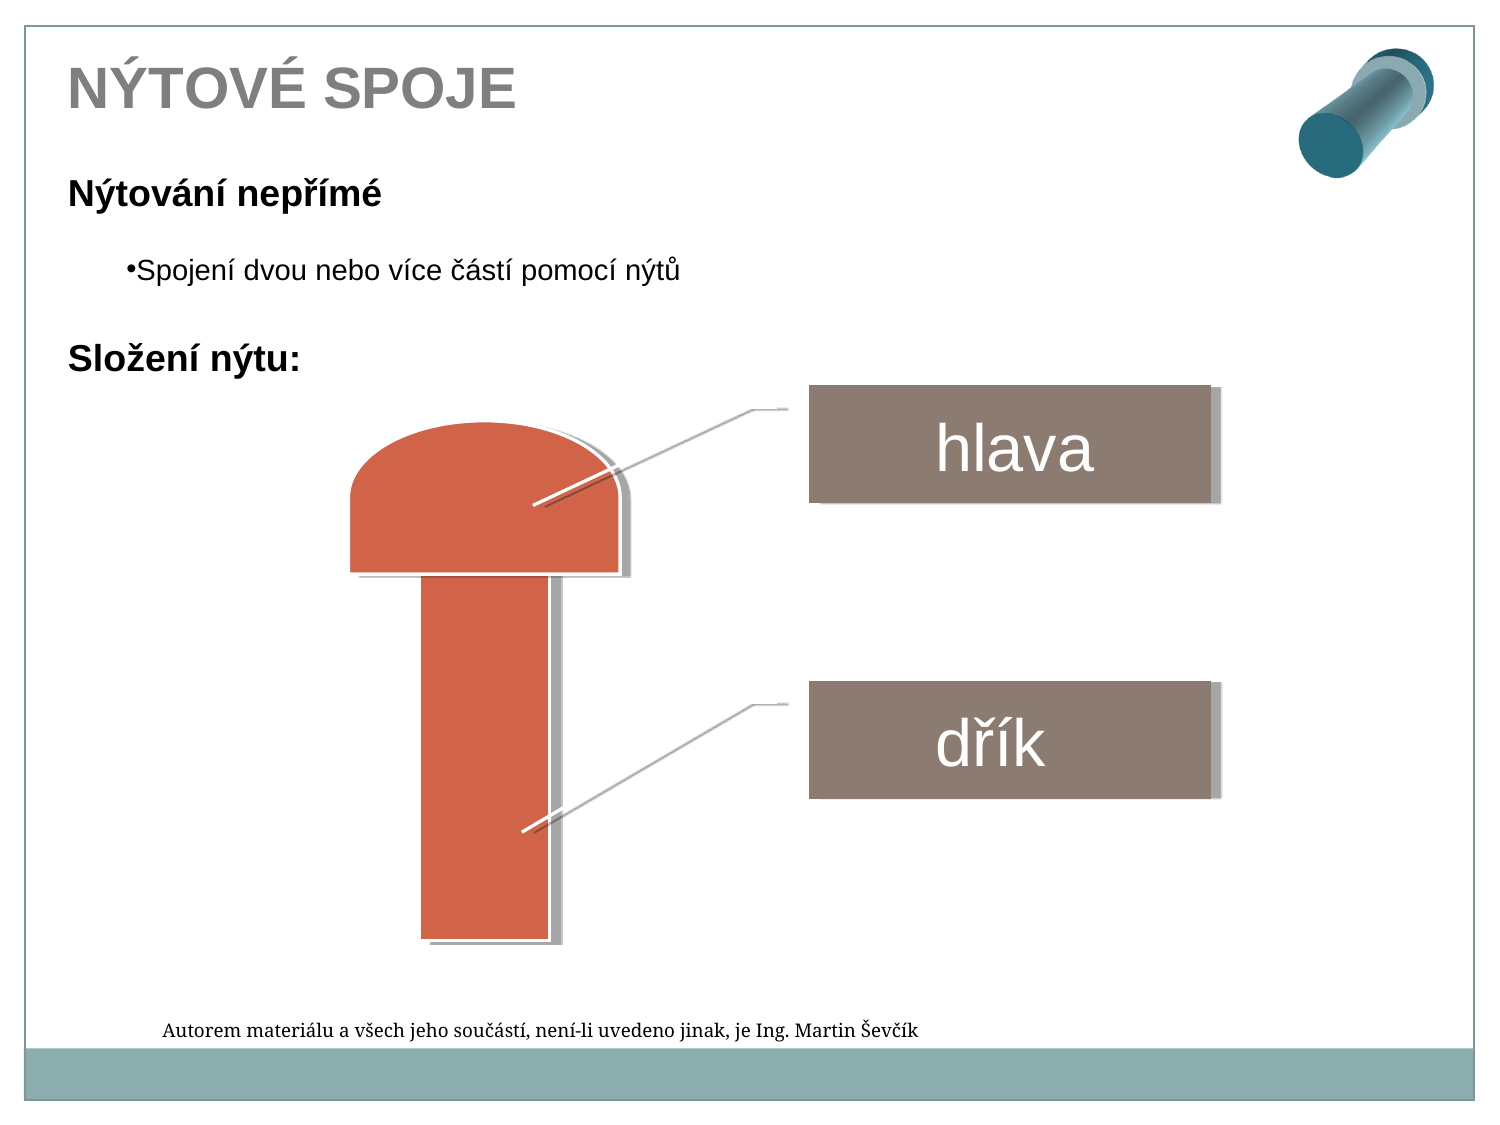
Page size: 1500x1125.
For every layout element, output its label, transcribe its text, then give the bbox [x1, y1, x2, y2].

text_box hlava [809, 385, 1211, 503]
text_box Nýtování nepřímé [53, 160, 538, 222]
text_box Autorem materiálu a všech jeho součástí, není-li uvedeno jinak, je Ing. Martin Ševčík [147, 1011, 1365, 1050]
text_box dřík [809, 681, 1211, 799]
text_box NÝTOVÉ SPOJE [53, 42, 538, 129]
text_box [348, 420, 621, 941]
text_box Složení nýtu: [53, 326, 491, 432]
text_box Spojení dvou nebo více částí pomocí nýtů [53, 243, 833, 294]
picture [1293, 42, 1442, 181]
